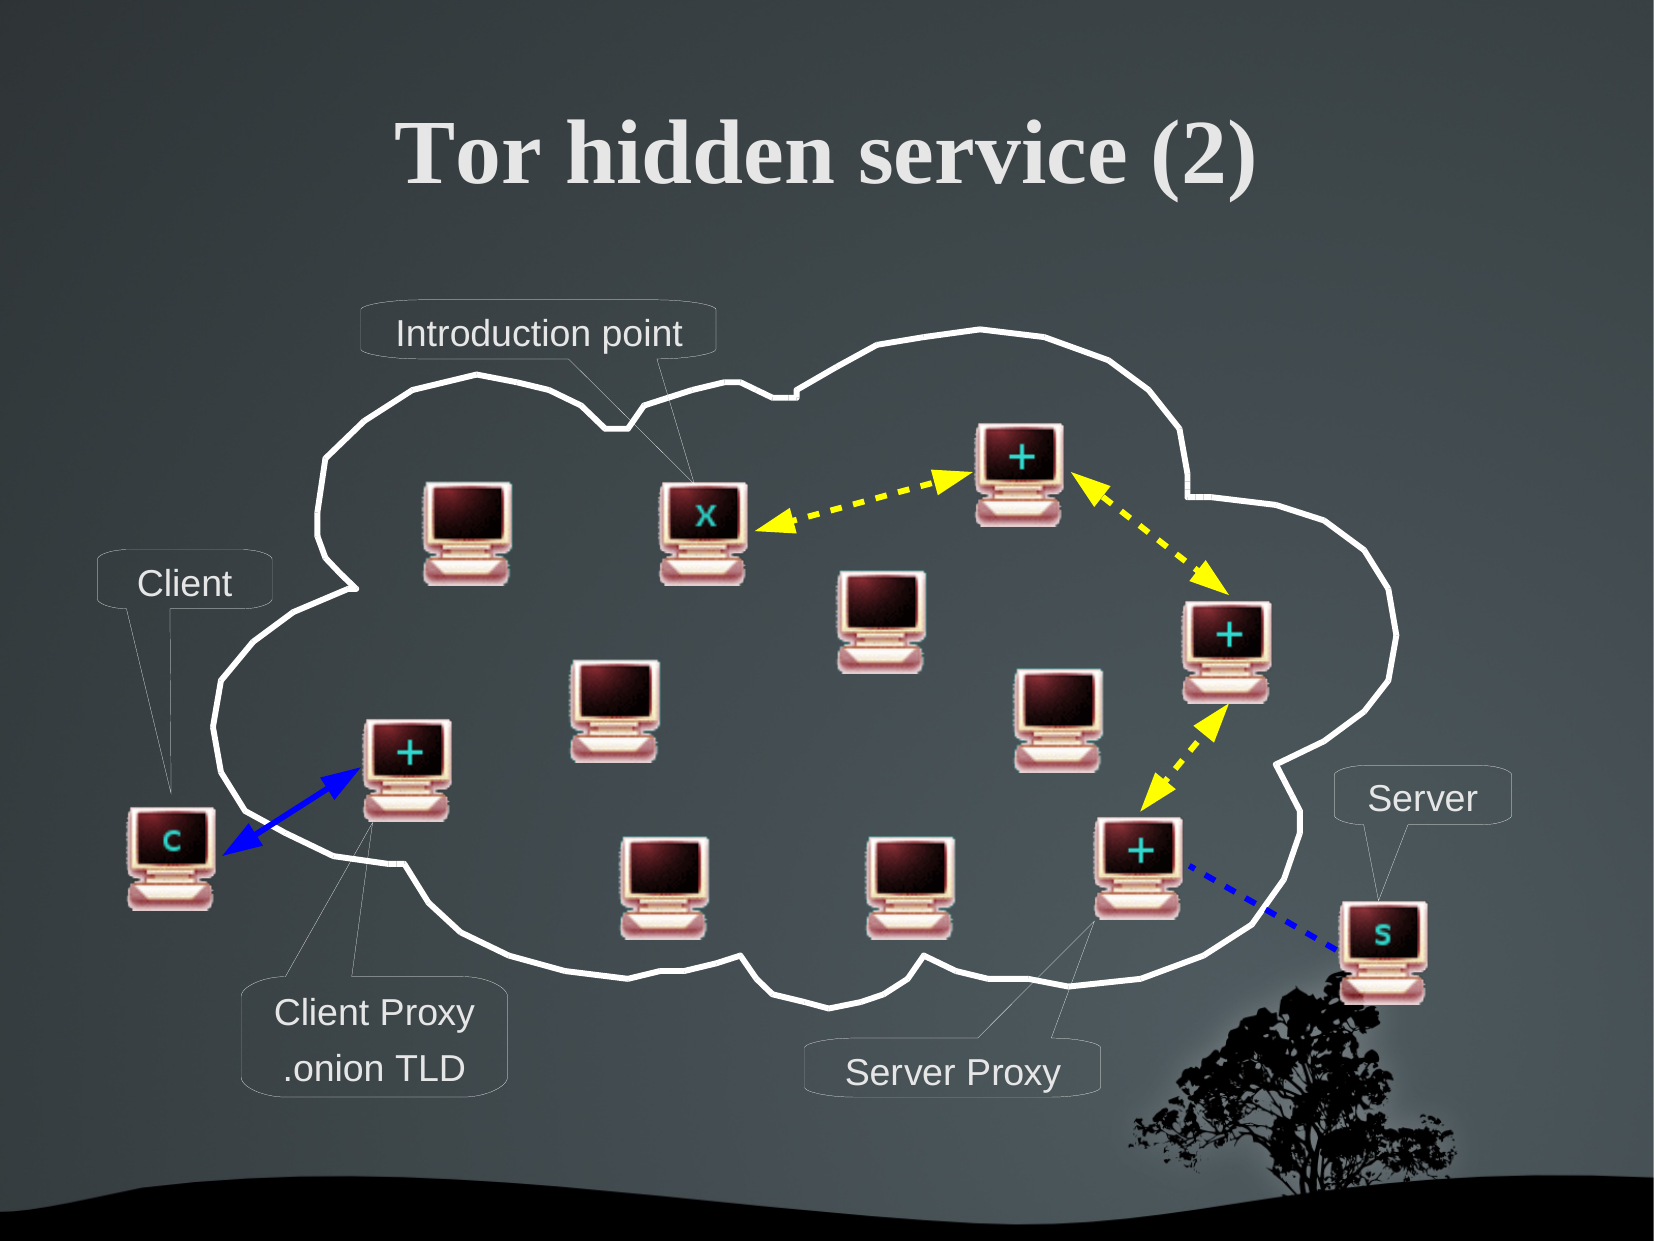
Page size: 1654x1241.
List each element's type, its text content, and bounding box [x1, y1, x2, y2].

picture [0, 0, 1654, 1241]
title Tor hidden service (2) [82, 49, 1571, 257]
chart [82, 290, 1574, 1109]
